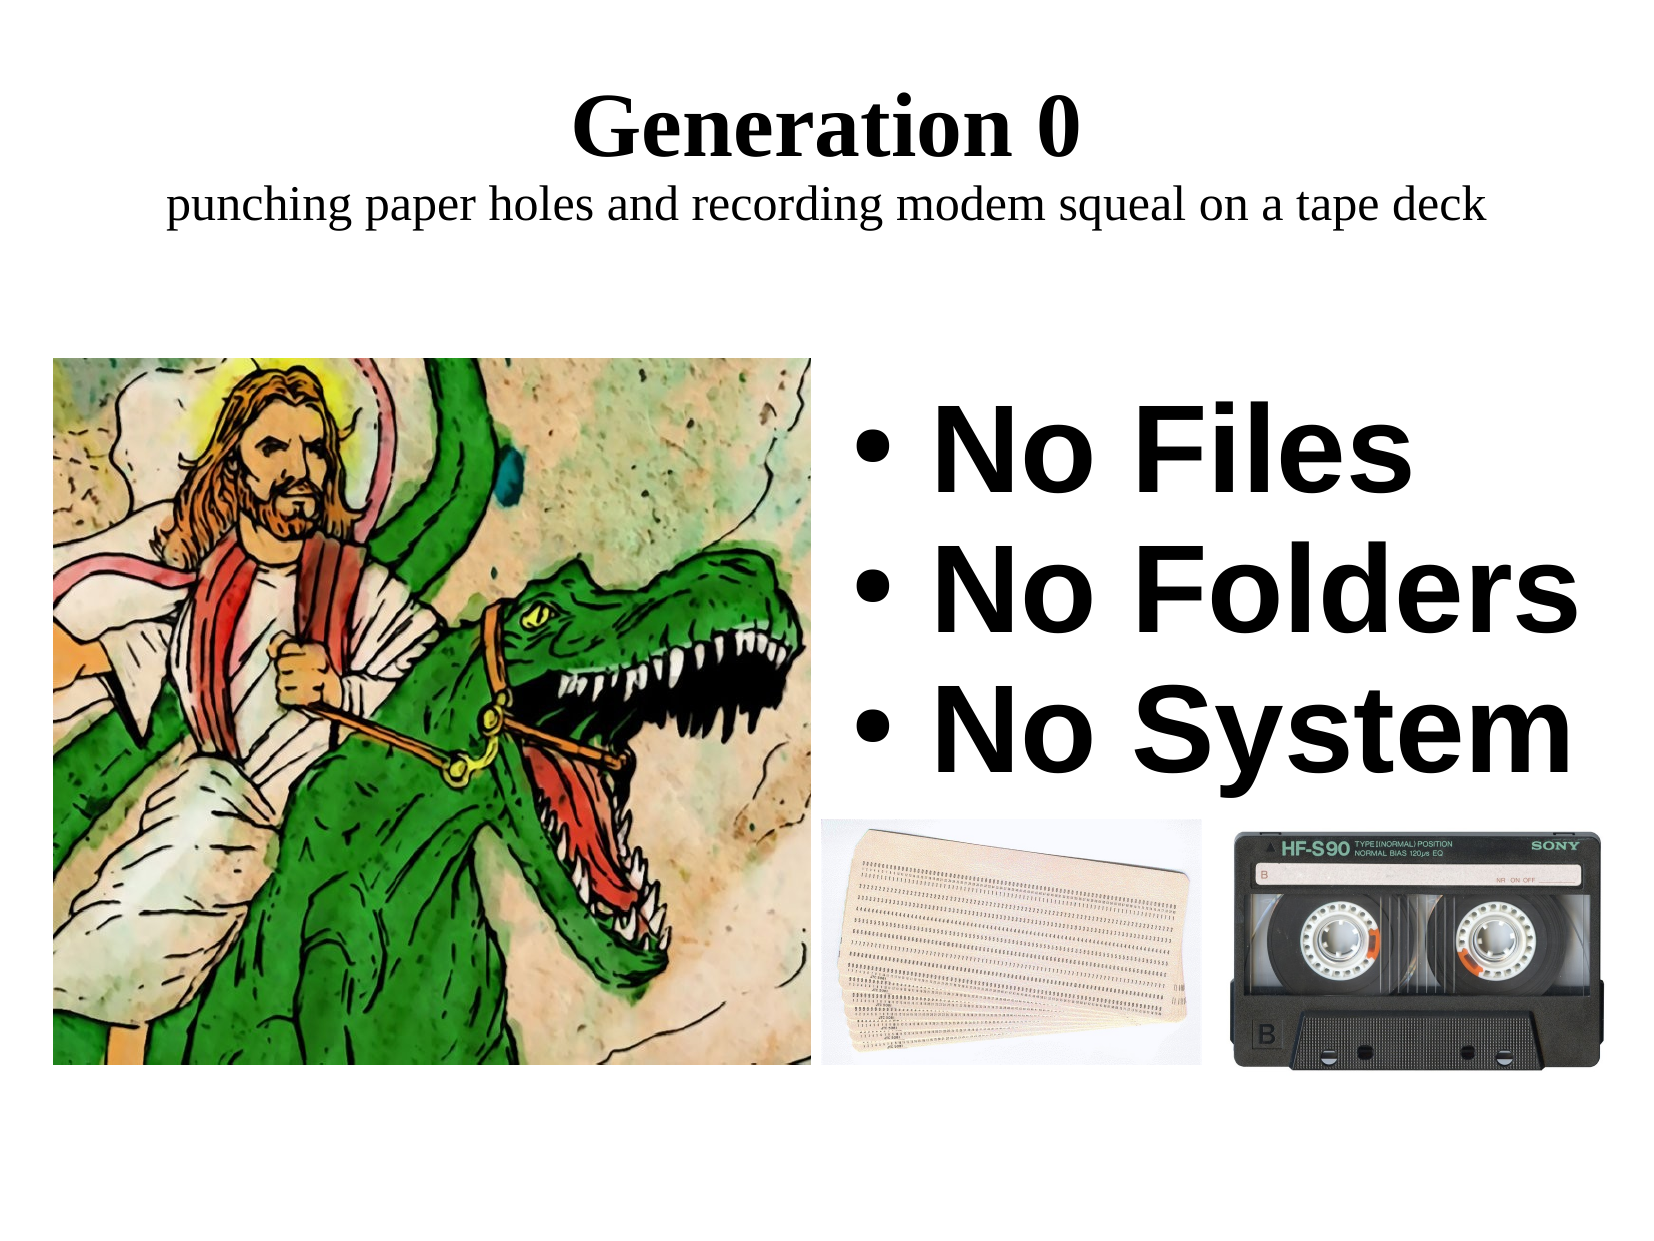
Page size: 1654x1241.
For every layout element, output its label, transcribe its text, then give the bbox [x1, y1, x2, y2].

picture [821, 819, 1202, 1066]
title Generation 0 punching paper holes and recording modem squeal on a tape deck [82, 49, 1571, 257]
table_header No Files No Folders No System [836, 372, 1613, 806]
picture [1222, 819, 1621, 1081]
picture [53, 358, 811, 1066]
